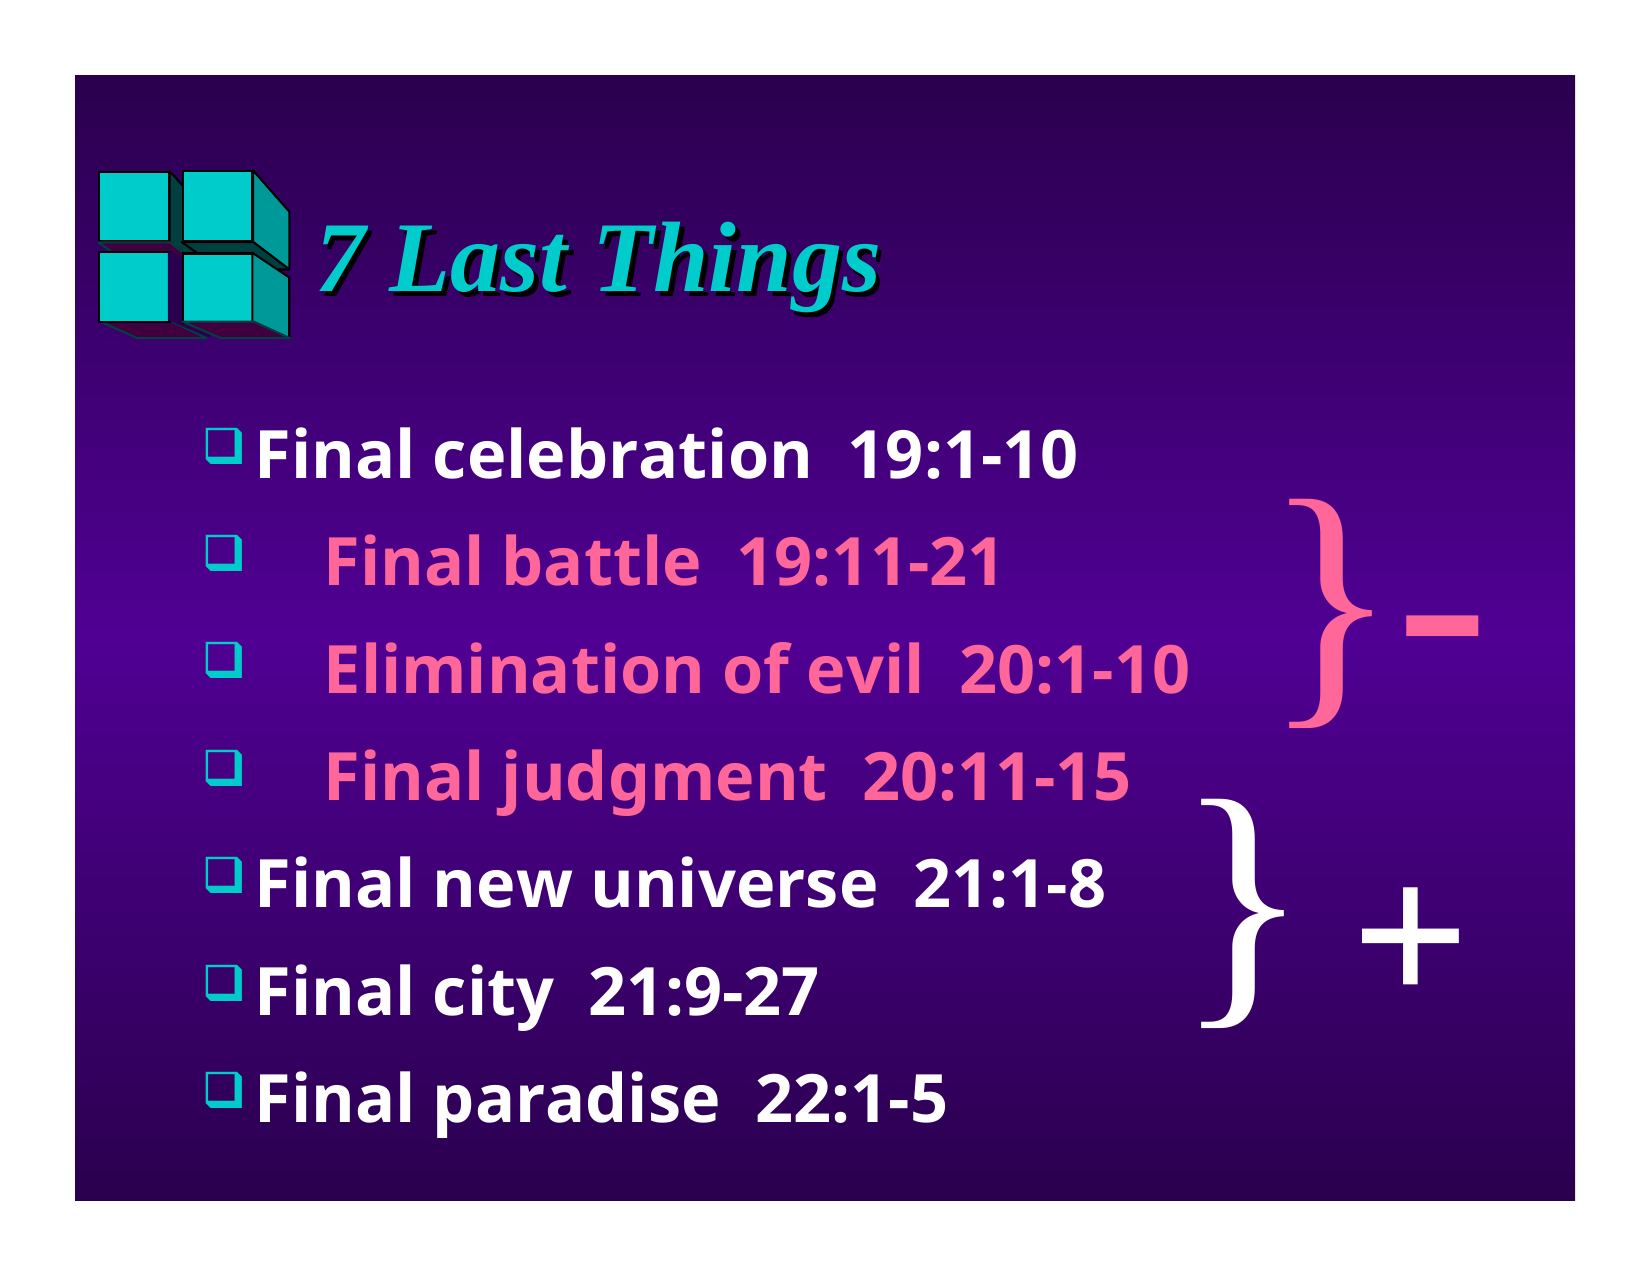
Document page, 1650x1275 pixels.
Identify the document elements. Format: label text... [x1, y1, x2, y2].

text_box + [1337, 812, 1538, 1058]
text_box }- [1249, 437, 1575, 759]
list Final celebration 19:1-10 Final battle 19:11-21 Elimination of evil 20:1-10 Final judgment 20:11-15 Final new universe 21:1-8 Final city 21:9-27 Final paradise 22:1-5 [187, 399, 1350, 1075]
title 7 Last Things [299, 153, 1463, 363]
text_box } [1162, 737, 1400, 1059]
